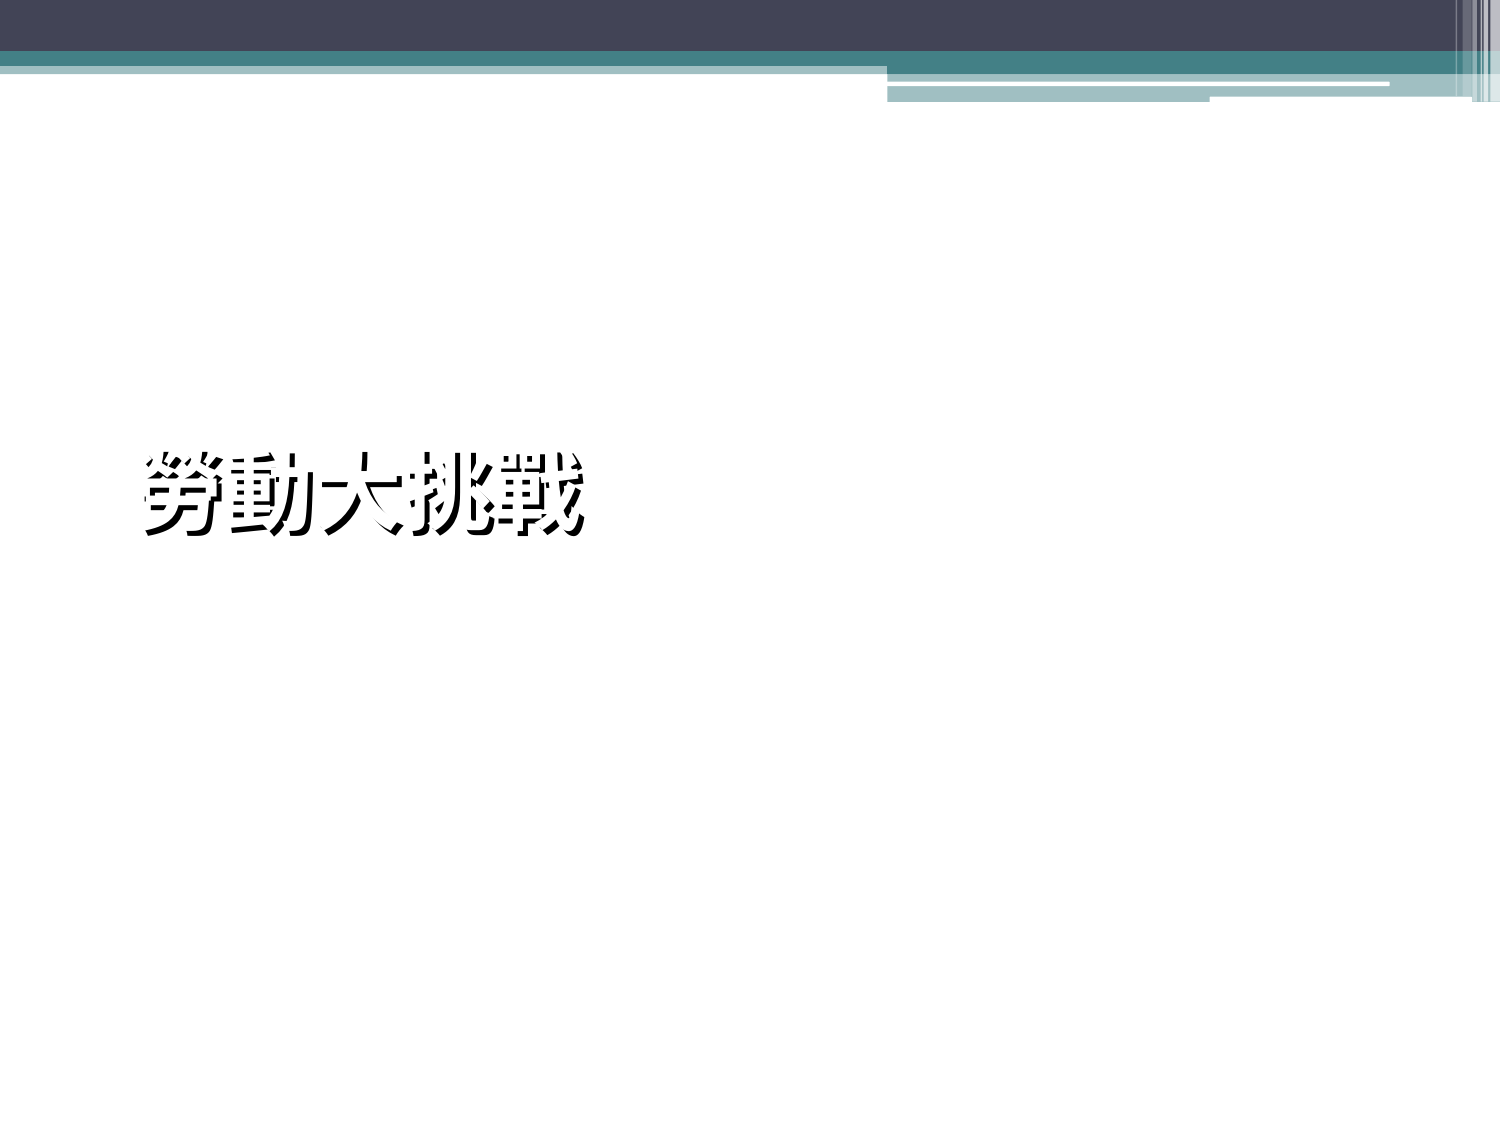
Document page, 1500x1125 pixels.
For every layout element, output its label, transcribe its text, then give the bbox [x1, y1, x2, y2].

title 勞動大挑戰 [118, 324, 1394, 549]
